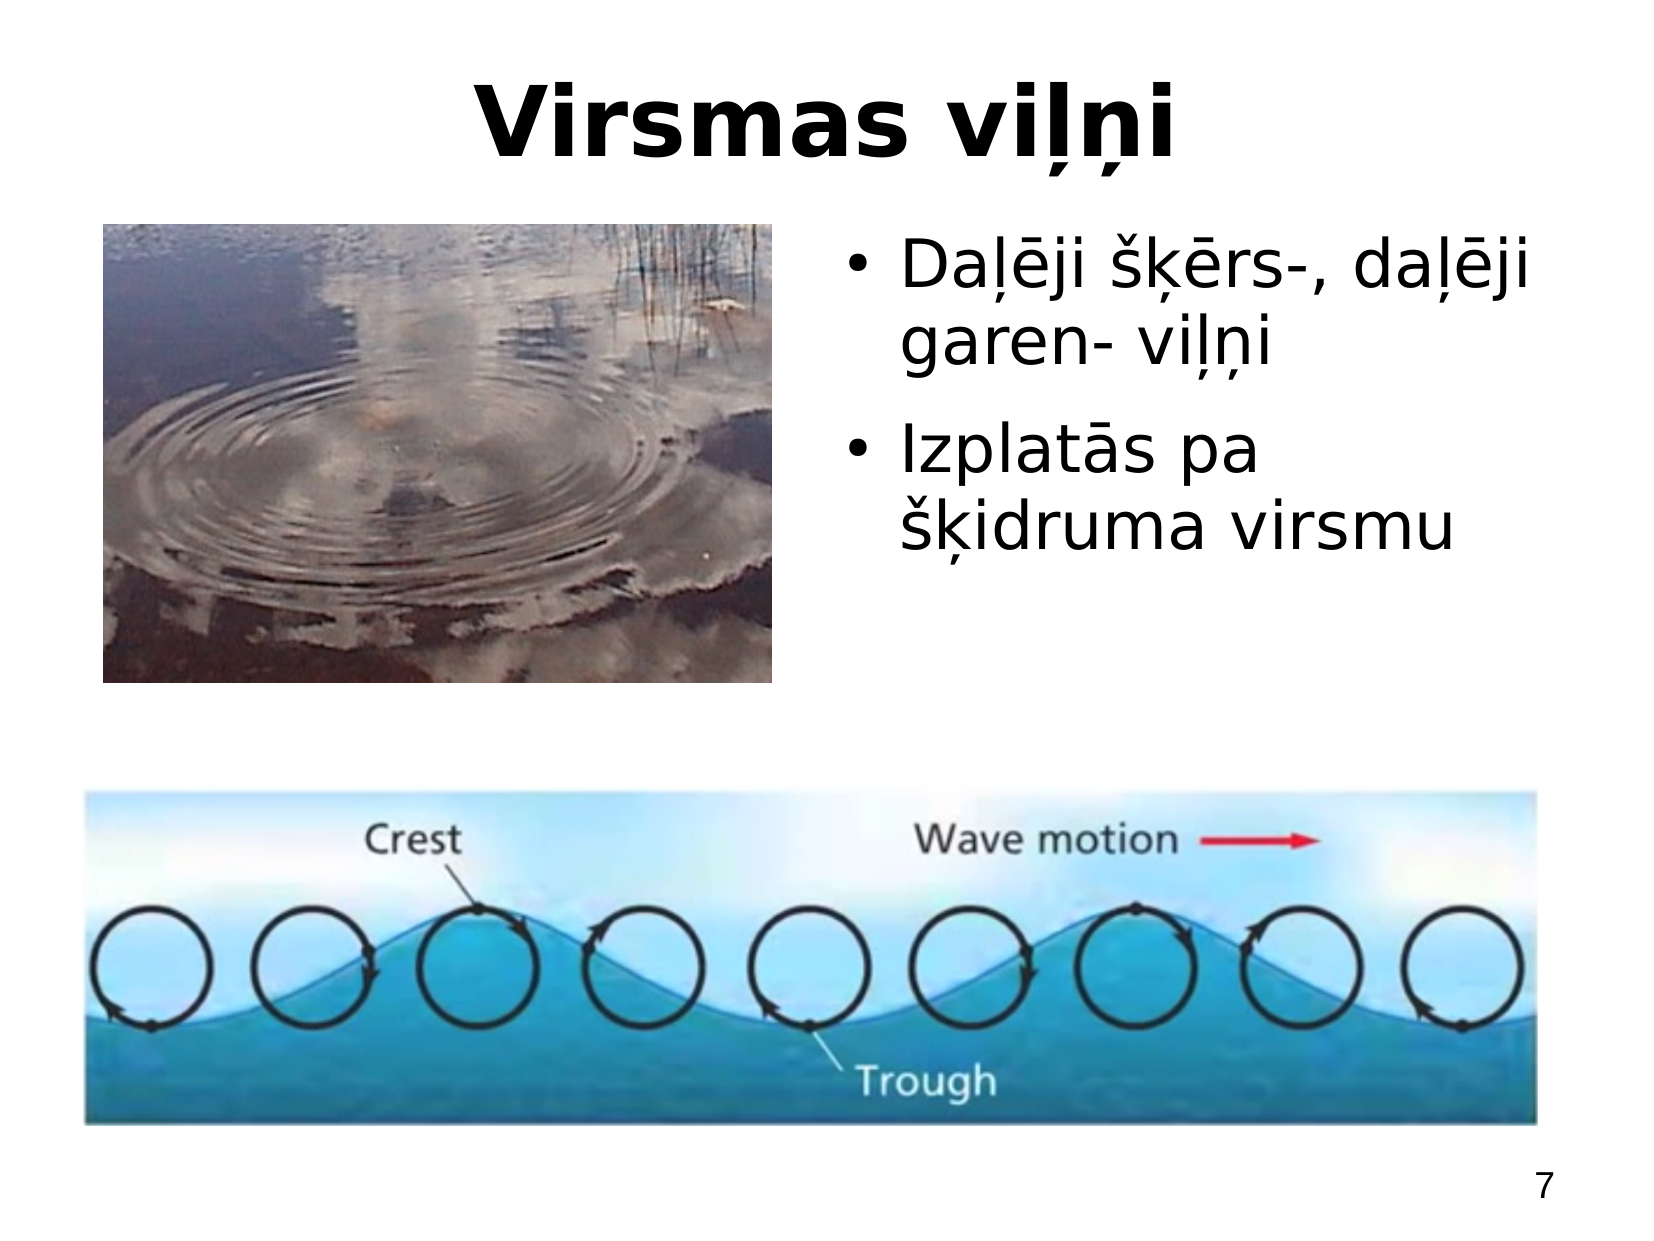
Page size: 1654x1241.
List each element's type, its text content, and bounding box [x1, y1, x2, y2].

list Daļēji šķērs-, daļēji garen- viļņi Izplatās pa šķidruma virsmu [828, 225, 1539, 683]
title Virsmas viļņi [82, 49, 1571, 196]
picture [82, 726, 1538, 1185]
picture [103, 224, 772, 683]
